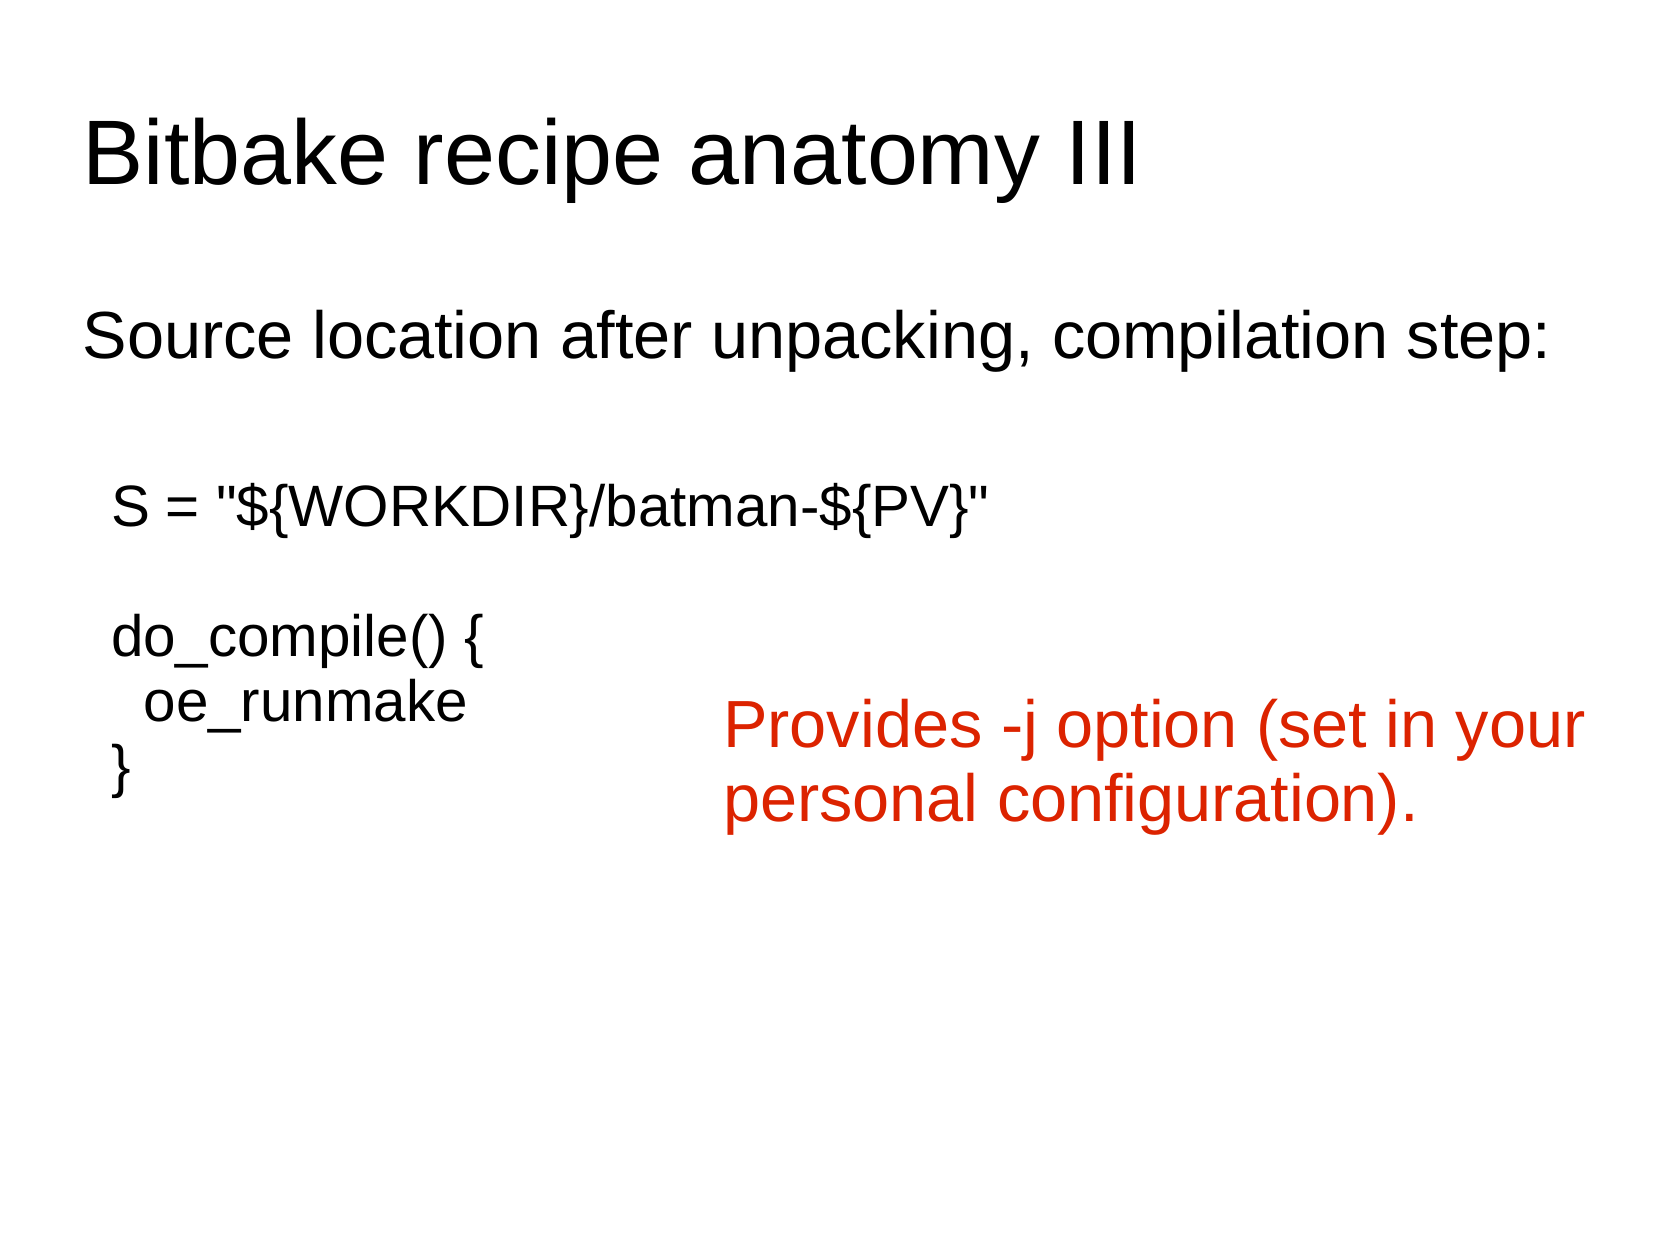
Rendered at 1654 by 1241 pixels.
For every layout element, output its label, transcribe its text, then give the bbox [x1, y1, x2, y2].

text_box Provides -j option (set in your personal configuration). [708, 679, 1625, 861]
title Bitbake recipe anatomy III [82, 49, 1571, 257]
subtitle Source location after unpacking, compilation step: [82, 297, 1571, 1102]
